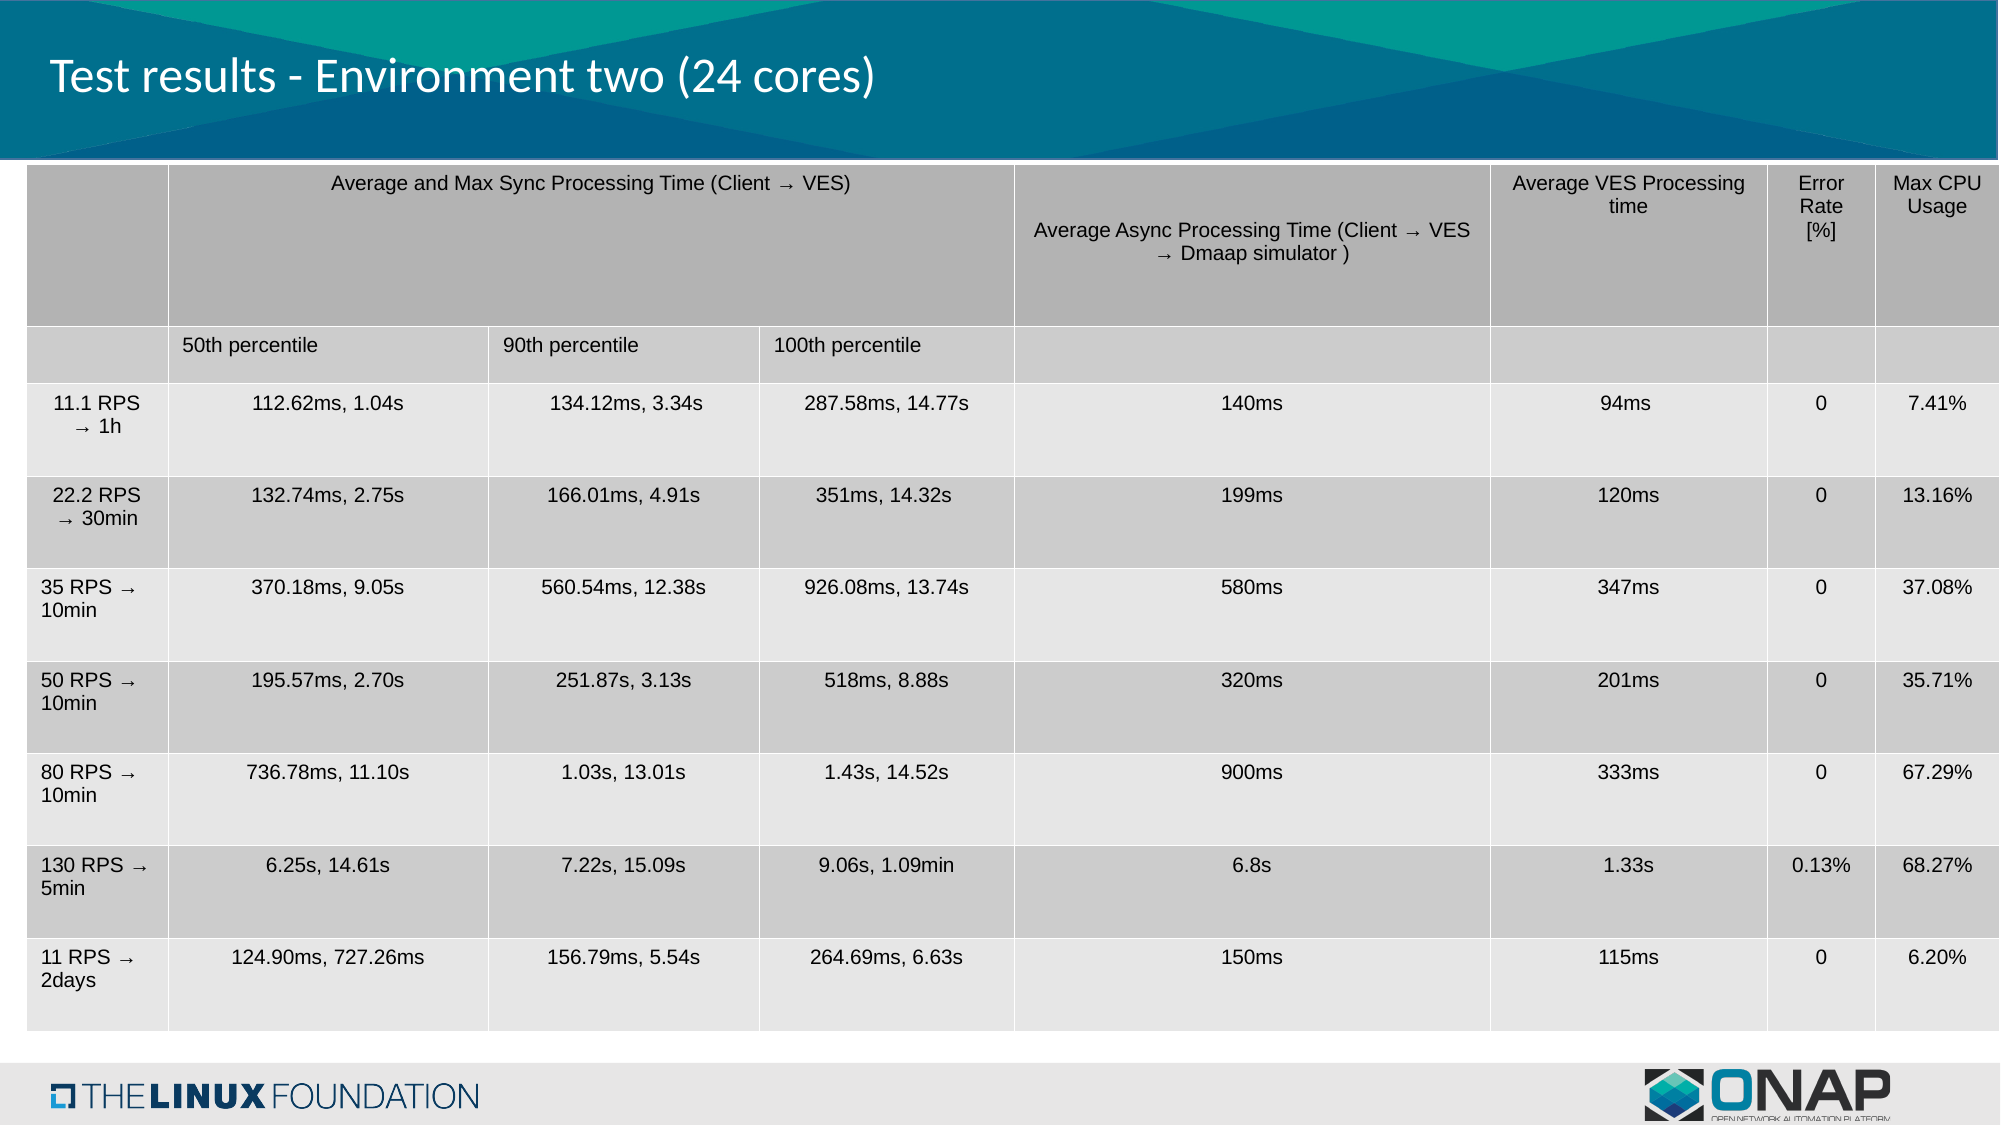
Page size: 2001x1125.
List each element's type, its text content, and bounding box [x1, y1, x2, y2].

table_header Average and Max Sync Processing Time (Client → VES) [169, 165, 1014, 326]
table_cell [1015, 327, 1490, 383]
table_cell 9.06s, 1.09min [760, 846, 1014, 938]
table_cell 130 RPS → 5min [27, 846, 168, 938]
table_header Average VES Processing time [1491, 165, 1767, 326]
table_cell 1.33s [1491, 846, 1767, 938]
table_header Average Async Processing Time (Client → VES → Dmaap simulator ) [1015, 165, 1490, 326]
table_cell 112.62ms, 1.04s [169, 384, 488, 476]
table_header Max CPU Usage [1876, 165, 1999, 326]
table_cell 115ms [1491, 939, 1767, 1031]
table_cell 140ms [1015, 384, 1490, 476]
table_cell 80 RPS → 10min [27, 754, 168, 845]
table_cell 124.90ms, 727.26ms [169, 939, 488, 1031]
table_cell 13.16% [1876, 477, 1999, 568]
table_cell 94ms [1491, 384, 1767, 476]
picture [51, 1083, 478, 1109]
table_cell 333ms [1491, 754, 1767, 845]
table_cell 132.74ms, 2.75s [169, 477, 488, 568]
table_cell 264.69ms, 6.63s [760, 939, 1014, 1031]
table_cell 7.41% [1876, 384, 1999, 476]
table_cell [1768, 327, 1875, 383]
table_cell 67.29% [1876, 754, 1999, 845]
table_cell 166.01ms, 4.91s [489, 477, 759, 568]
table_cell 68.27% [1876, 846, 1999, 938]
table_cell 150ms [1015, 939, 1490, 1031]
table_cell [27, 327, 168, 383]
table_cell 0 [1768, 939, 1875, 1031]
table_cell [1491, 327, 1767, 383]
table_cell 35 RPS → 10min [27, 569, 168, 661]
table_cell 201ms [1491, 662, 1767, 753]
table_header [27, 165, 168, 326]
table_cell 195.57ms, 2.70s [169, 662, 488, 753]
table_cell 0.13% [1768, 846, 1875, 938]
table_cell 22.2 RPS → 30min [27, 477, 168, 568]
table_cell 518ms, 8.88s [760, 662, 1014, 753]
table_cell 35.71% [1876, 662, 1999, 753]
table_cell 0 [1768, 569, 1875, 661]
table_cell 134.12ms, 3.34s [489, 384, 759, 476]
table_cell 560.54ms, 12.38s [489, 569, 759, 661]
table_cell 90th percentile [489, 327, 759, 383]
table_cell 11 RPS → 2days [27, 939, 168, 1031]
table_cell 0 [1768, 384, 1875, 476]
table_cell 351ms, 14.32s [760, 477, 1014, 568]
table_cell 11.1 RPS → 1h [27, 384, 168, 476]
table_cell 6.20% [1876, 939, 1999, 1031]
table_cell 926.08ms, 13.74s [760, 569, 1014, 661]
table_cell 6.8s [1015, 846, 1490, 938]
table_cell 0 [1768, 754, 1875, 845]
table_cell 1.03s, 13.01s [489, 754, 759, 845]
table_cell 580ms [1015, 569, 1490, 661]
table_cell 0 [1768, 477, 1875, 568]
table_cell 287.58ms, 14.77s [760, 384, 1014, 476]
table_cell 199ms [1015, 477, 1490, 568]
table_cell 156.79ms, 5.54s [489, 939, 759, 1031]
table_cell 251.87s, 3.13s [489, 662, 759, 753]
table_cell 736.78ms, 11.10s [169, 754, 488, 845]
table_cell [1876, 327, 1999, 383]
table_cell 900ms [1015, 754, 1490, 845]
title Test results - Environment two (24 cores) [34, 0, 1923, 158]
table_cell 50th percentile [169, 327, 488, 383]
table_cell 37.08% [1876, 569, 1999, 661]
table_header Error Rate [%] [1768, 165, 1875, 326]
table_cell 6.25s, 14.61s [169, 846, 488, 938]
table_cell 320ms [1015, 662, 1490, 753]
table_cell 50 RPS → 10min [27, 662, 168, 753]
table_cell 370.18ms, 9.05s [169, 569, 488, 661]
table_cell 0 [1768, 662, 1875, 753]
table_cell 1.43s, 14.52s [760, 754, 1014, 845]
table_cell 347ms [1491, 569, 1767, 661]
table_cell 7.22s, 15.09s [489, 846, 759, 938]
table_cell 100th percentile [760, 327, 1014, 383]
table_cell 120ms [1491, 477, 1767, 568]
